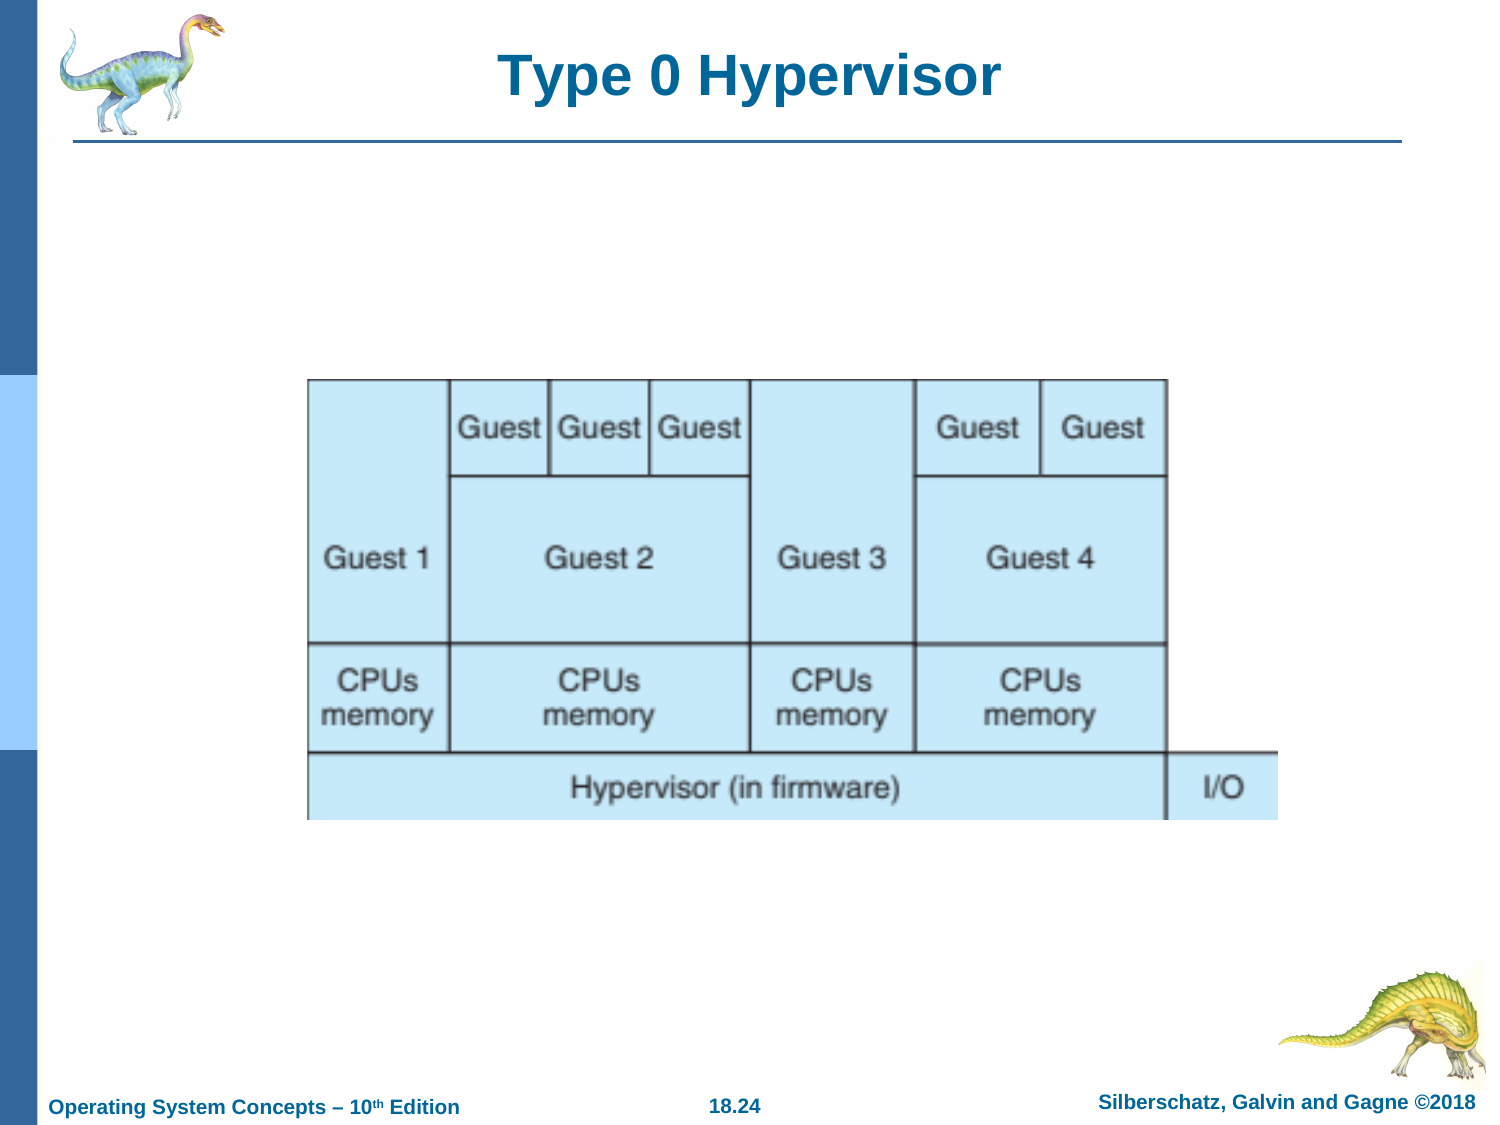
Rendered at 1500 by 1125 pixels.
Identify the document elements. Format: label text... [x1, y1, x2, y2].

picture [1415, 1094, 1423, 1099]
picture [46, 0, 243, 149]
picture [1275, 959, 1486, 1090]
title Type 0 Hypervisor [75, 20, 1426, 115]
picture [307, 332, 1278, 867]
